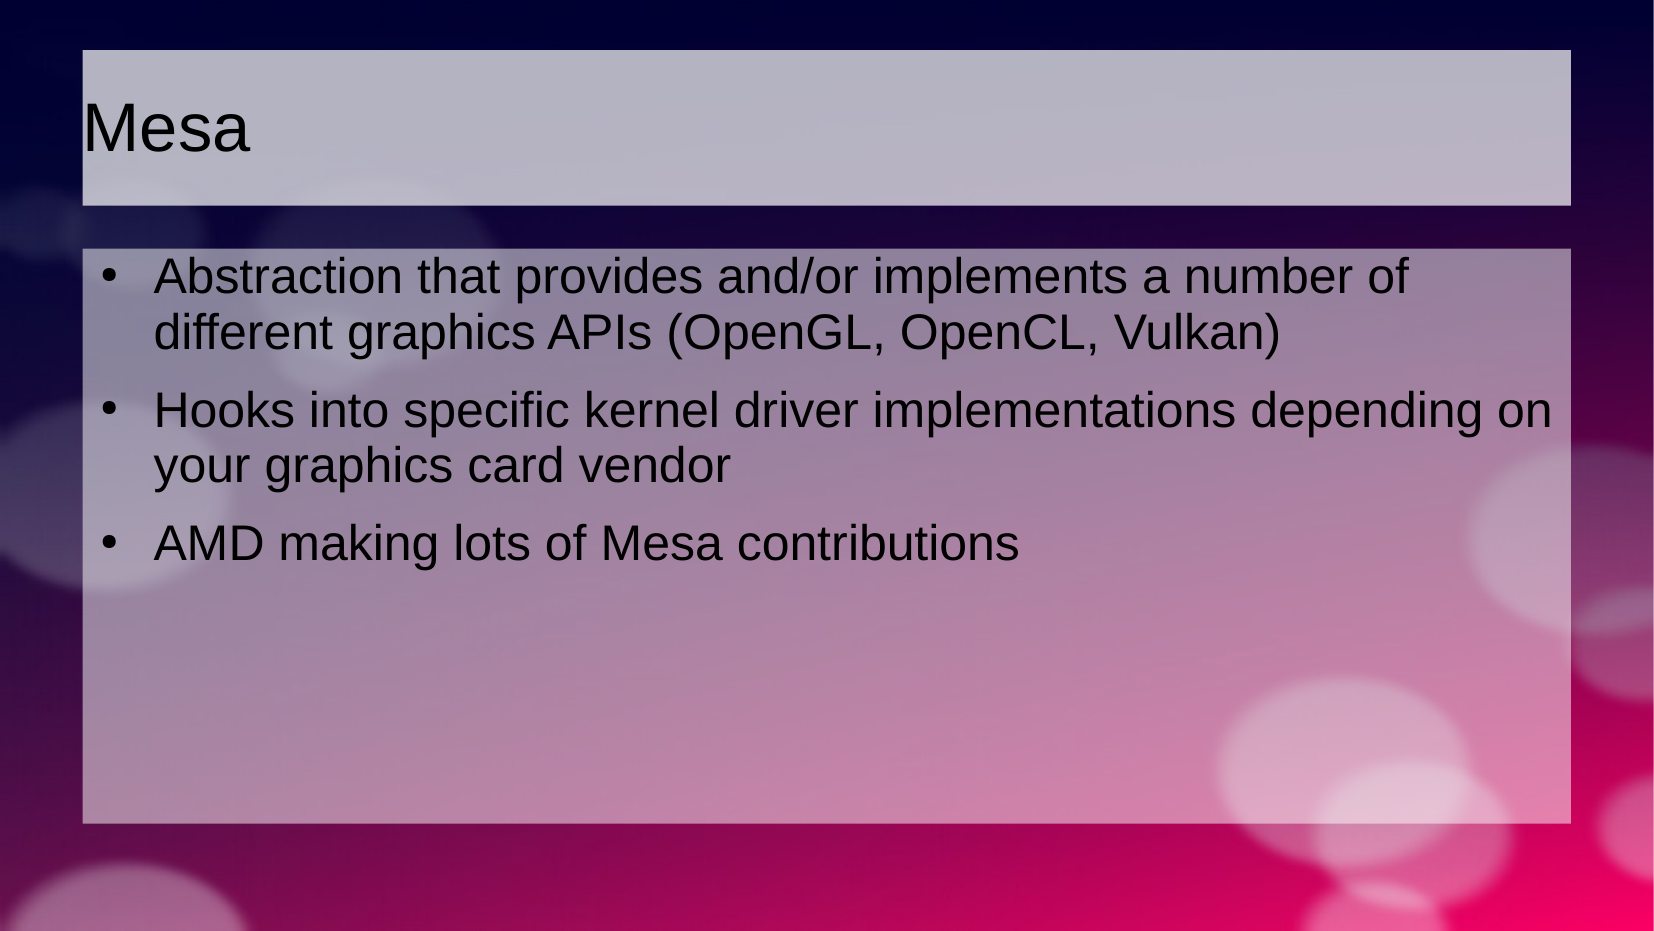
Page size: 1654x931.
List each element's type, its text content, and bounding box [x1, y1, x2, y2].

list Abstraction that provides and/or implements a number of different graphics APIs (OpenGL, OpenCL, Vulkan) Hooks into specific kernel driver implementations depending on your graphics card vendor AMD making lots of Mesa contributions [82, 248, 1571, 824]
picture [0, 0, 1654, 931]
title Mesa [82, 50, 1571, 206]
